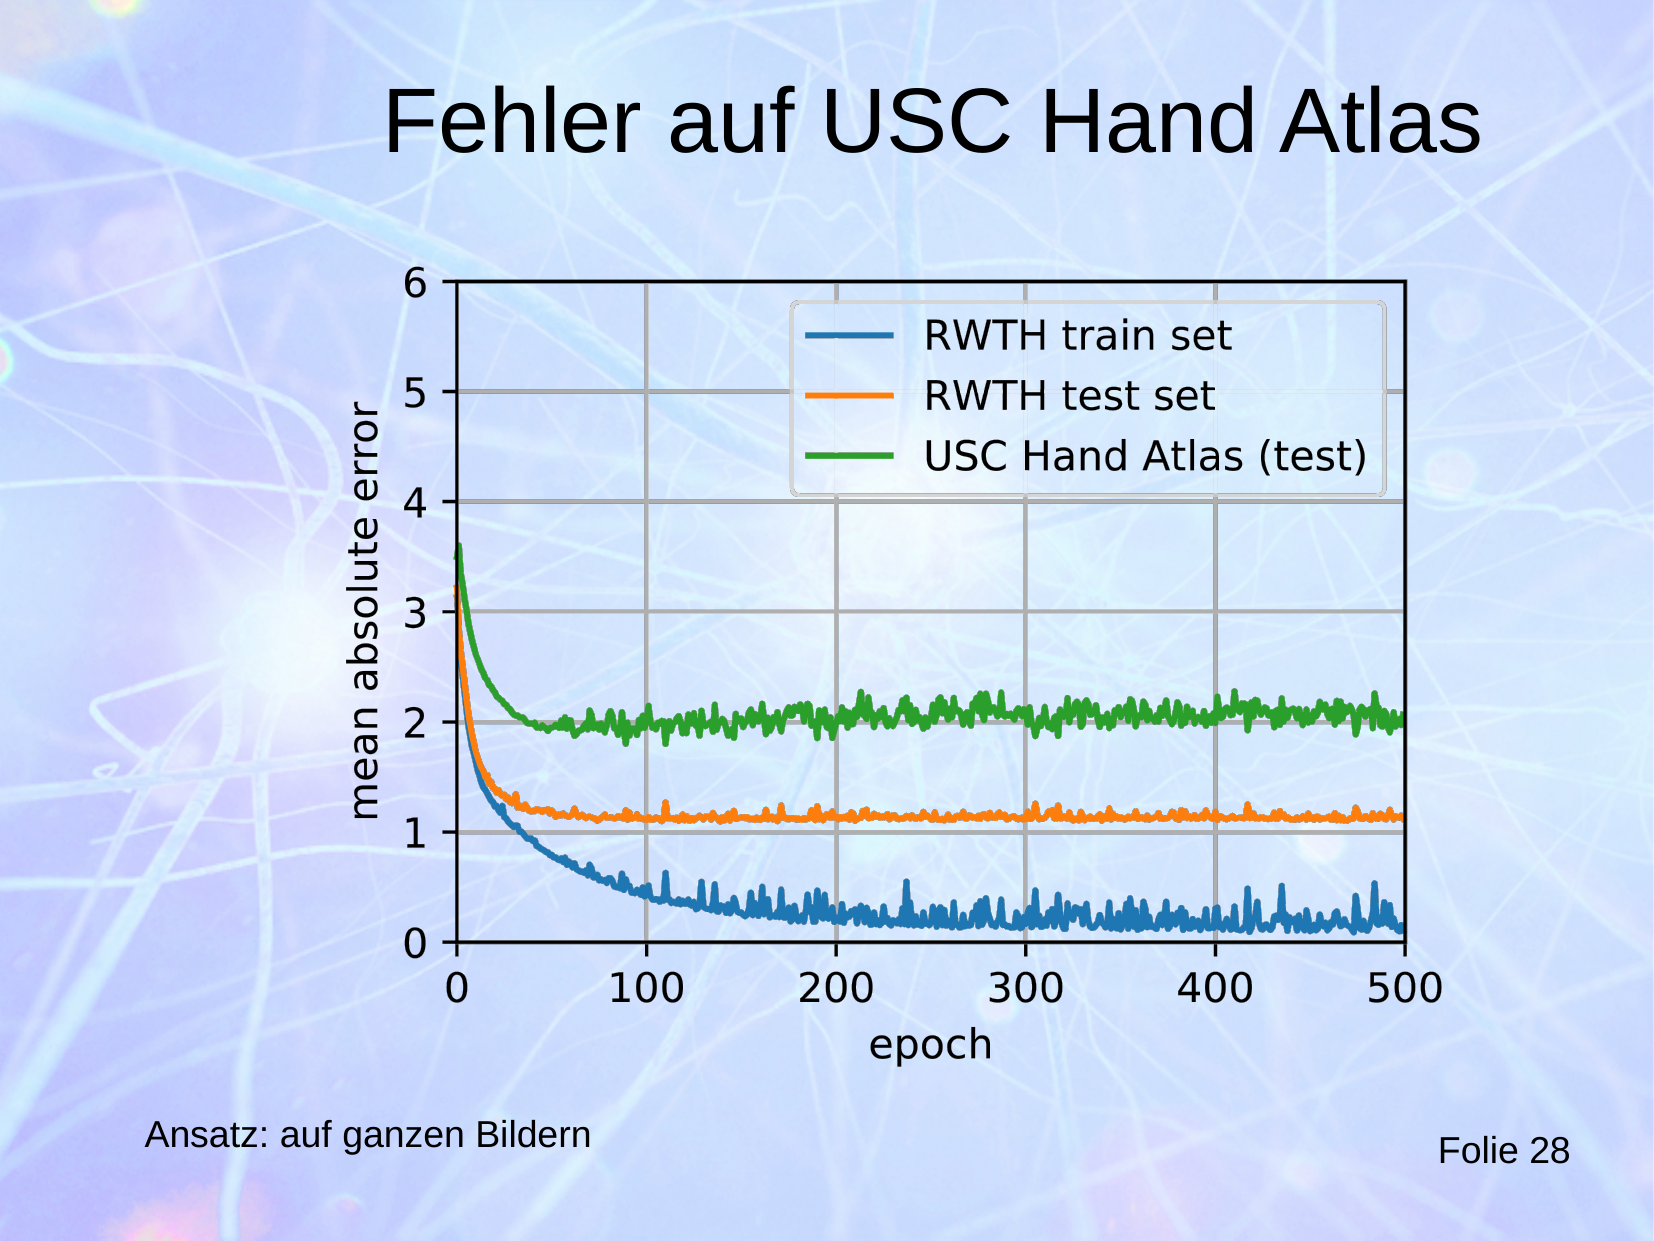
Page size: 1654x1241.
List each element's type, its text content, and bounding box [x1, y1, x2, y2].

title Fehler auf USC Hand Atlas [271, 17, 1595, 225]
text_box Ansatz: auf ganzen Bildern [129, 1105, 638, 1205]
picture [0, 0, 1654, 1241]
